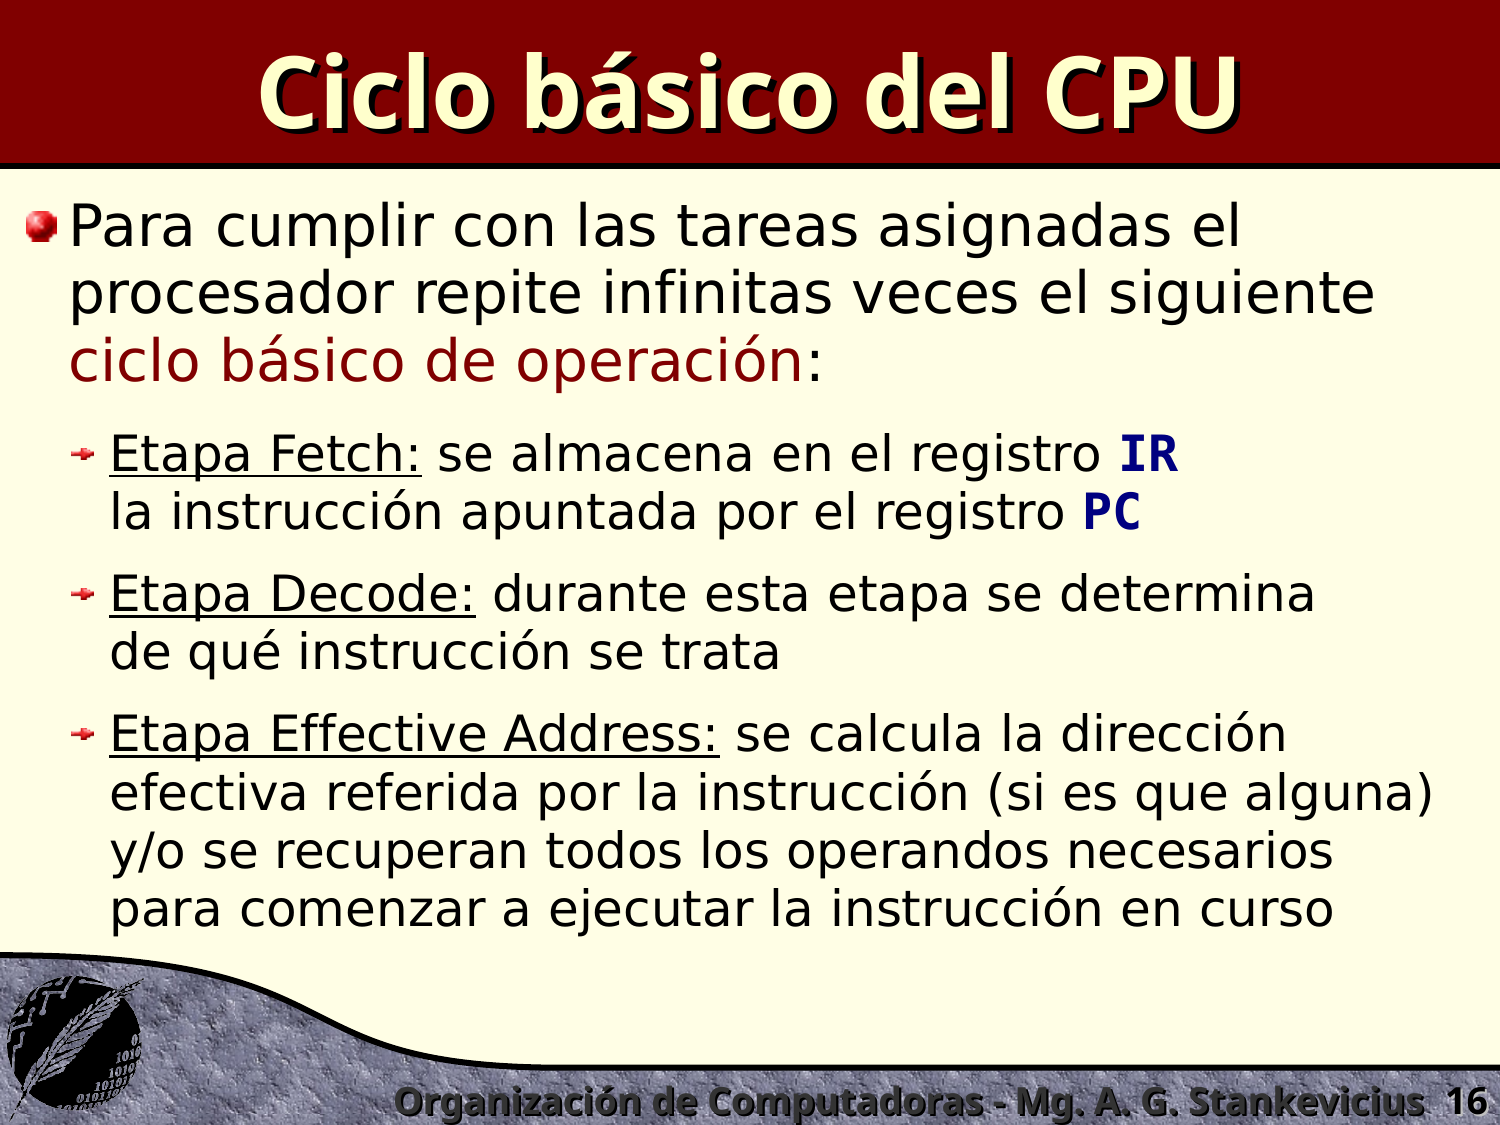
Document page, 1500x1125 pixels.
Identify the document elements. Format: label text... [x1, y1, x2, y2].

title Ciclo básico del CPU [15, 5, 1485, 160]
picture [0, 959, 1500, 1125]
picture [448, 1100, 455, 1110]
picture [802, 1100, 806, 1110]
picture [1058, 1100, 1065, 1110]
list Para cumplir con las tareas asignadas el procesador repite infinitas veces el siguiente ciclo básico de operación: Etapa Fetch: se almacena en el registro IR la instrucción apuntada por el registro PC Etapa Decode: durante esta etapa se determina de qué instrucción se trata Etapa Effective Address: se calcula la dirección efectiva referida por la instrucción (si es que alguna) y/o se recuperan todos los operandos necesarios para comenzar a ejecutar la instrucción en curso [11, 192, 1486, 942]
